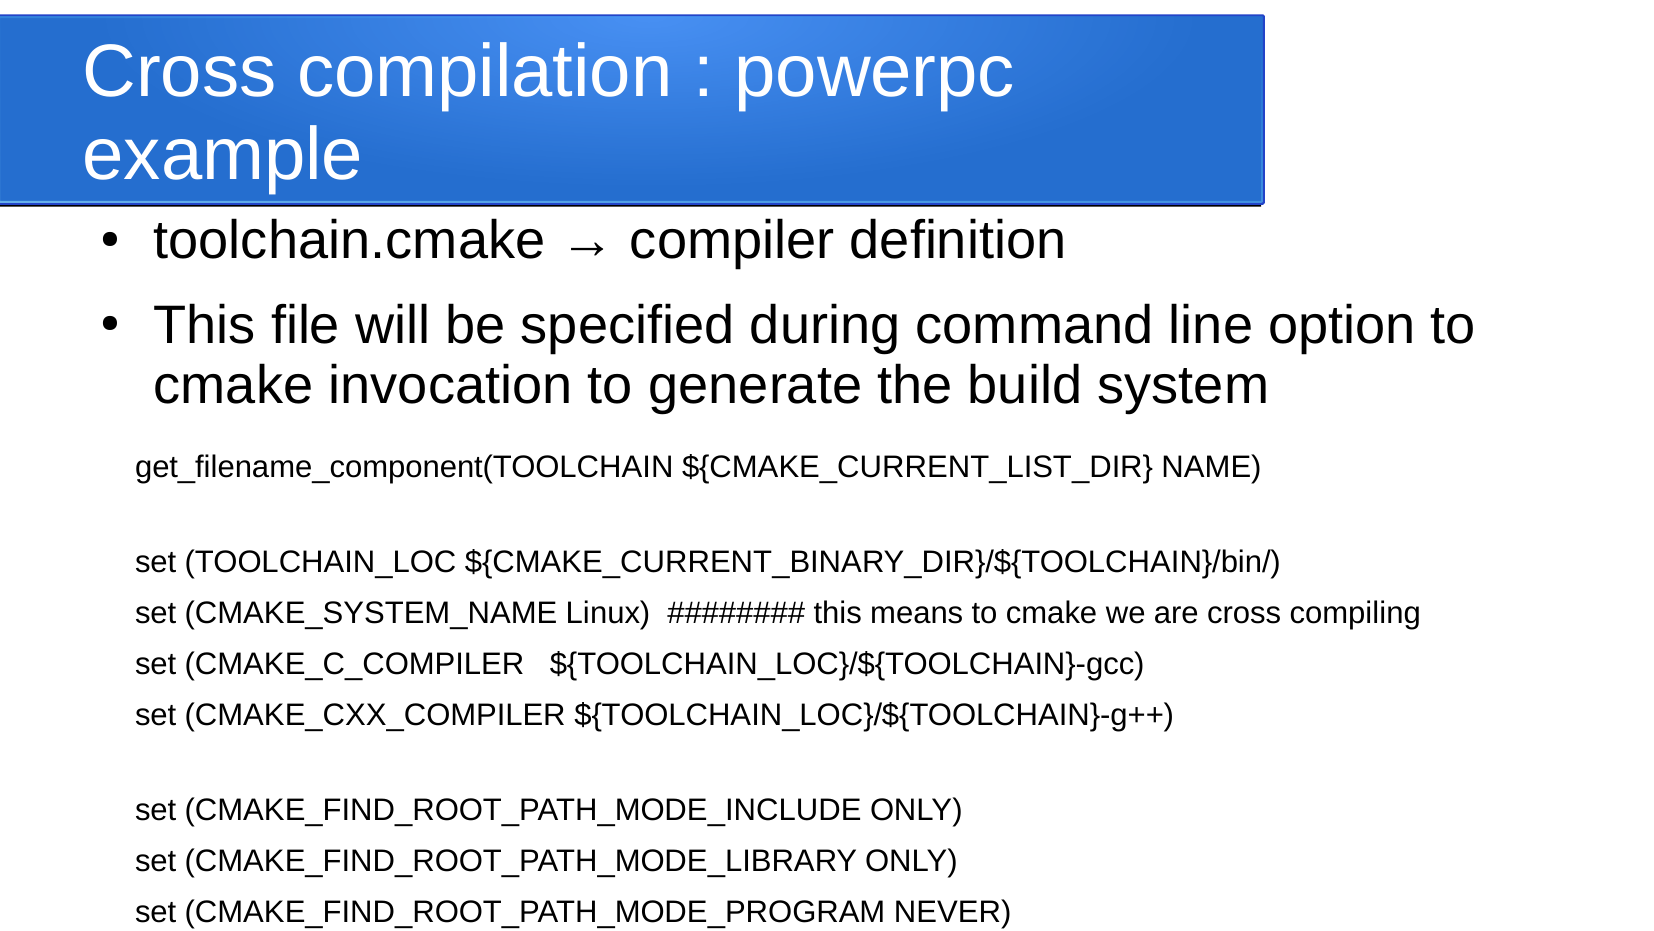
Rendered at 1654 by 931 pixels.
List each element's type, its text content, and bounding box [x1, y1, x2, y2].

title Cross compilation : powerpc example [82, 29, 1235, 196]
list toolchain.cmake → compiler definition This file will be specified during command line option to cmake invocation to generate the build system [82, 210, 1591, 916]
list get_filename_component(TOOLCHAIN ${CMAKE_CURRENT_LIST_DIR} NAME) set (TOOLCHAIN_LOC ${CMAKE_CURRENT_BINARY_DIR}/${TOOLCHAIN}/bin/) set (CMAKE_SYSTEM_NAME Linux) ######## this means to cmake we are cross compiling set (CMAKE_C_COMPILER ${TOOLCHAIN_LOC}/${TOOLCHAIN}-gcc) set (CMAKE_CXX_COMPILER ${TOOLCHAIN_LOC}/${TOOLCHAIN}-g++) set (CMAKE_FIND_ROOT_PATH_MODE_INCLUDE ONLY) set (CMAKE_FIND_ROOT_PATH_MODE_LIBRARY ONLY) set (CMAKE_FIND_ROOT_PATH_MODE_PROGRAM NEVER) [135, 360, 1576, 931]
